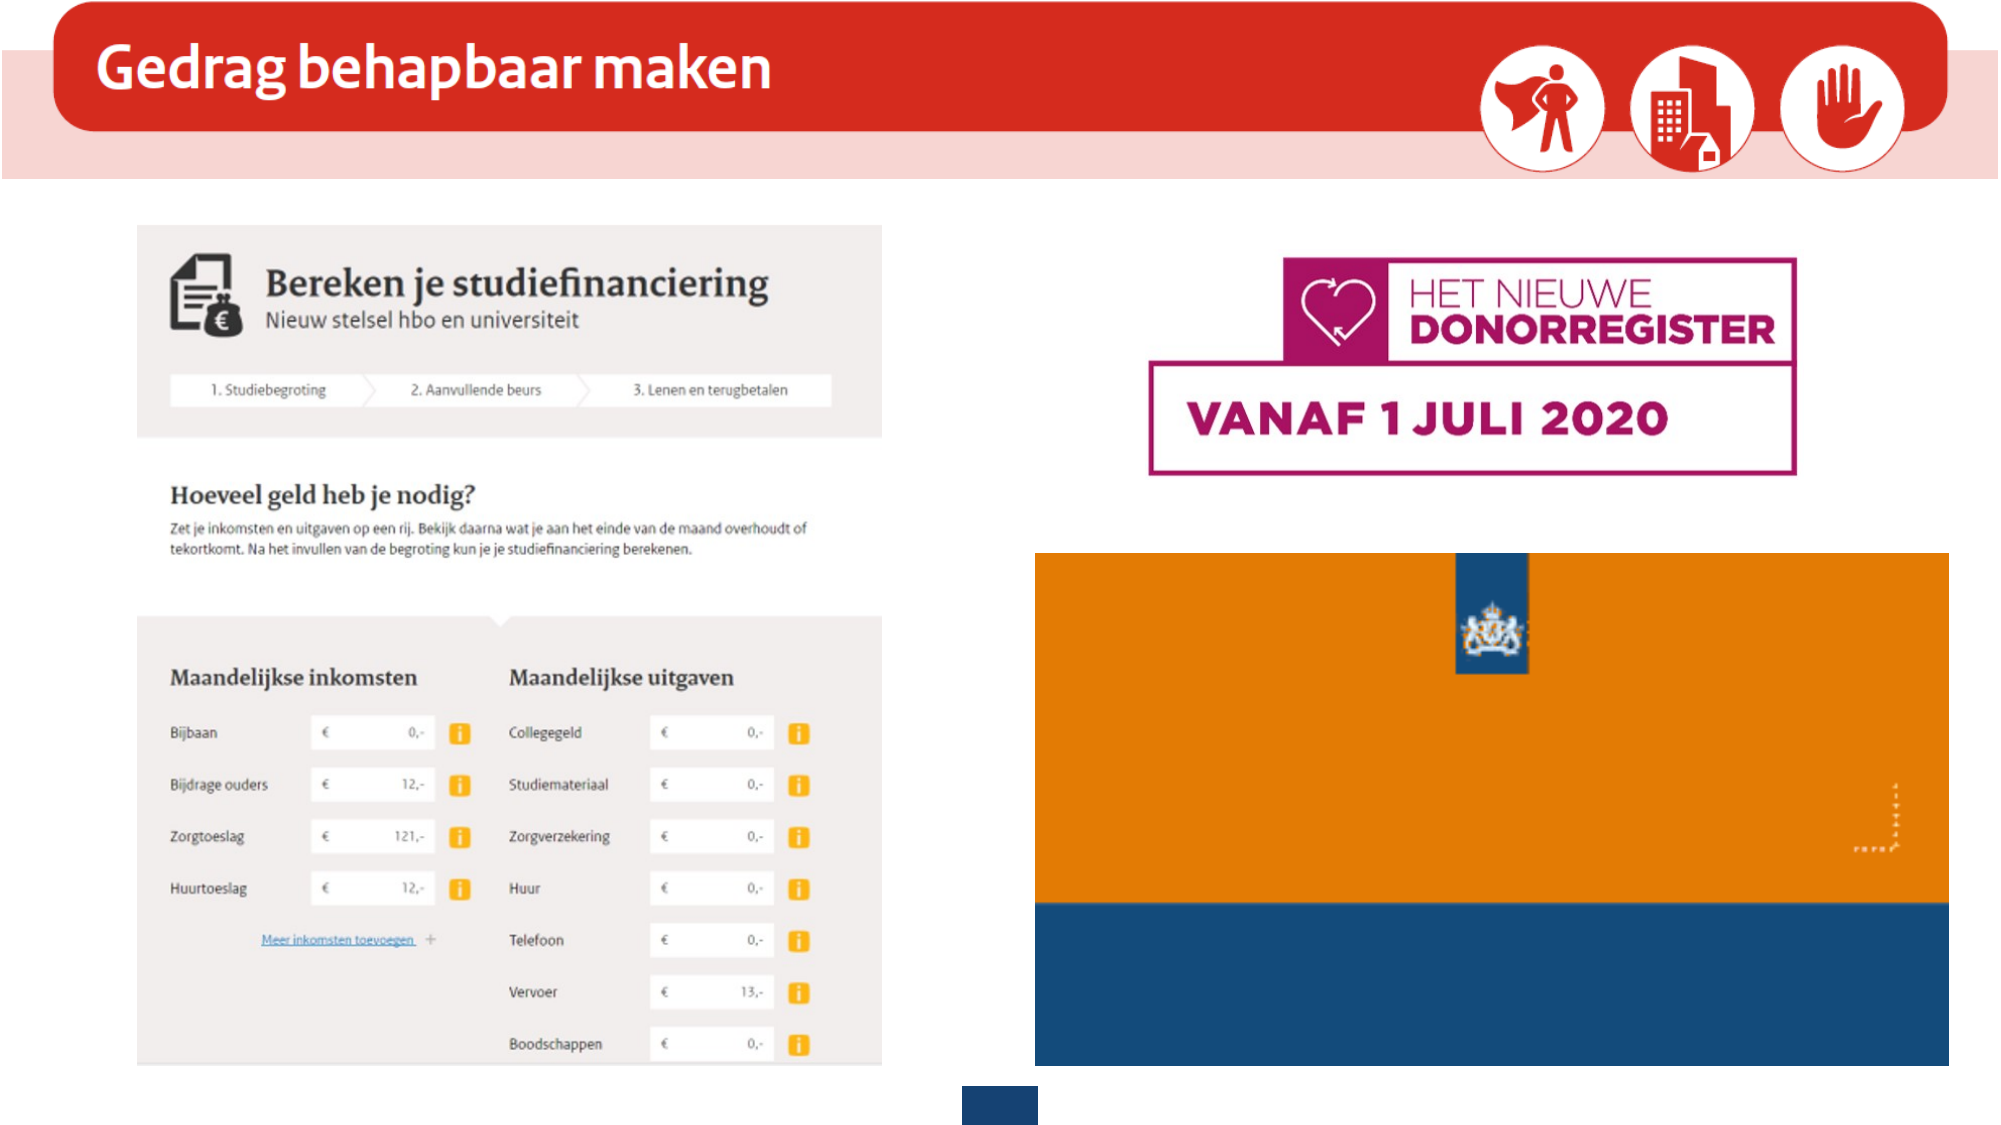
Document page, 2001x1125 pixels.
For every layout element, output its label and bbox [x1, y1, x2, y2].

picture [137, 224, 882, 1066]
picture [1145, 249, 1804, 480]
picture [2, 0, 1998, 179]
picture [1035, 553, 1949, 1066]
